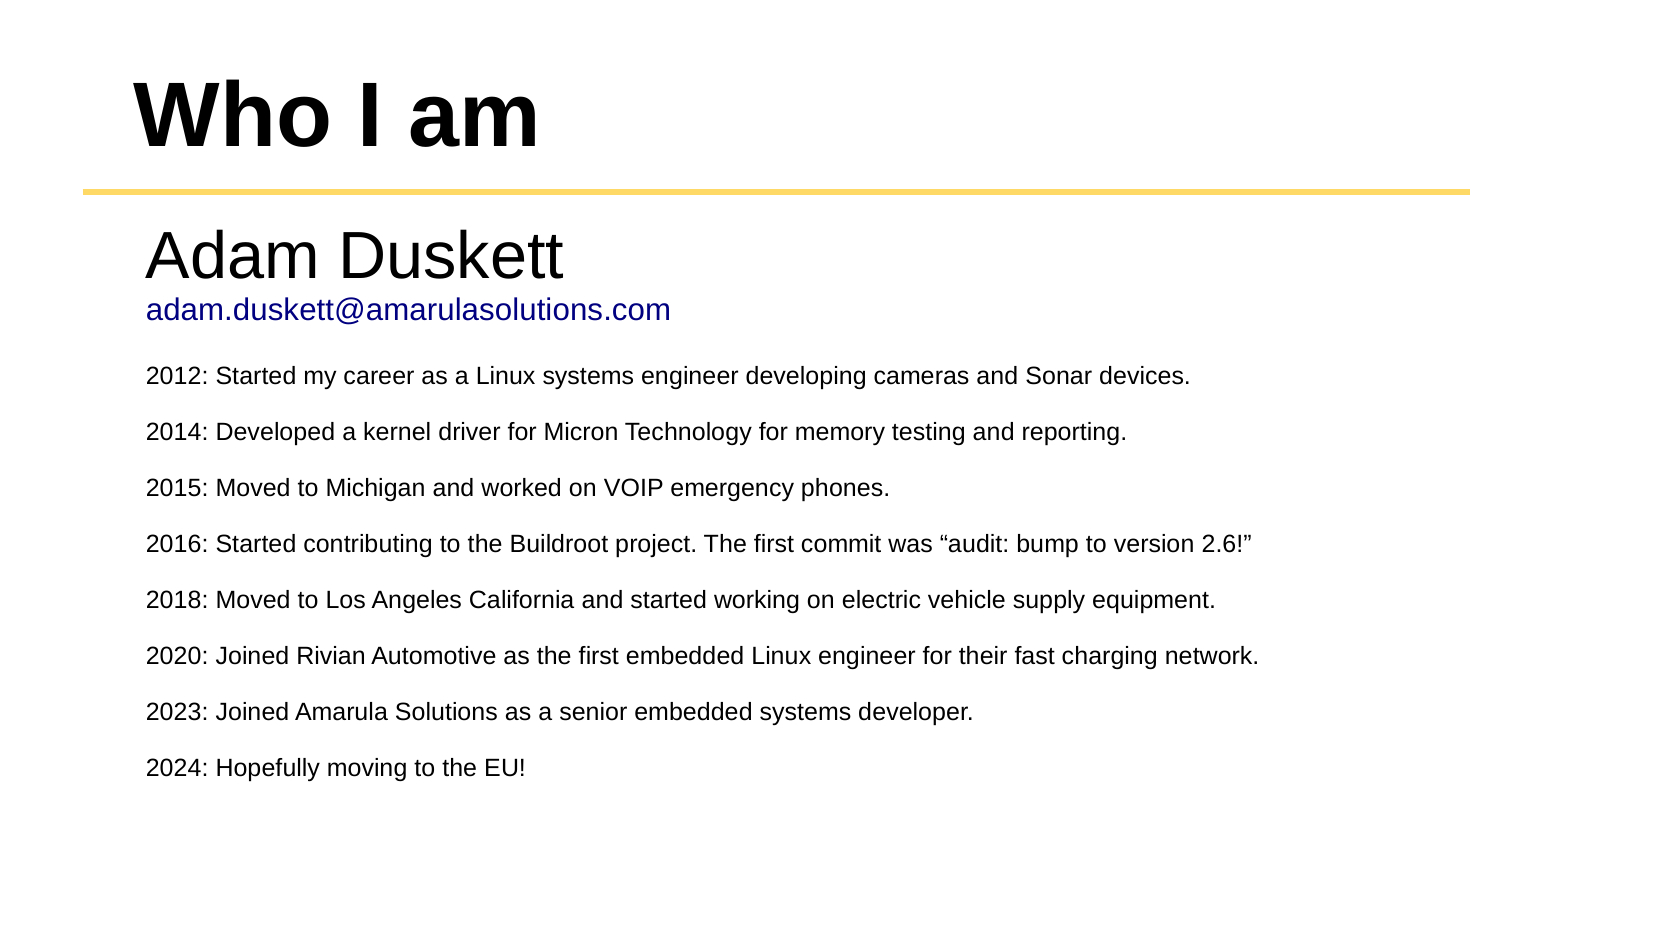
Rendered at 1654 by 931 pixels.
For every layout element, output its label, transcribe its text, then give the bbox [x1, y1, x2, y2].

list Adam Duskett adam.duskett@amarulasolutions.com 2012: Started my career as a Linux systems engineer developing cameras and Sonar devices. 2014: Developed a kernel driver for Micron Technology for memory testing and reporting. 2015: Moved to Michigan and worked on VOIP emergency phones. 2016: Started contributing to the Buildroot project. The first commit was “audit: bump to version 2.6!” 2018: Moved to Los Angeles California and started working on electric vehicle supply equipment. 2020: Joined Rivian Automotive as the first embedded Linux engineer for their fast charging network. 2023: Joined Amarula Solutions as a senior embedded systems developer. 2024: Hopefully moving to the EU! [75, 217, 1564, 758]
title Who I am [82, 37, 1571, 193]
